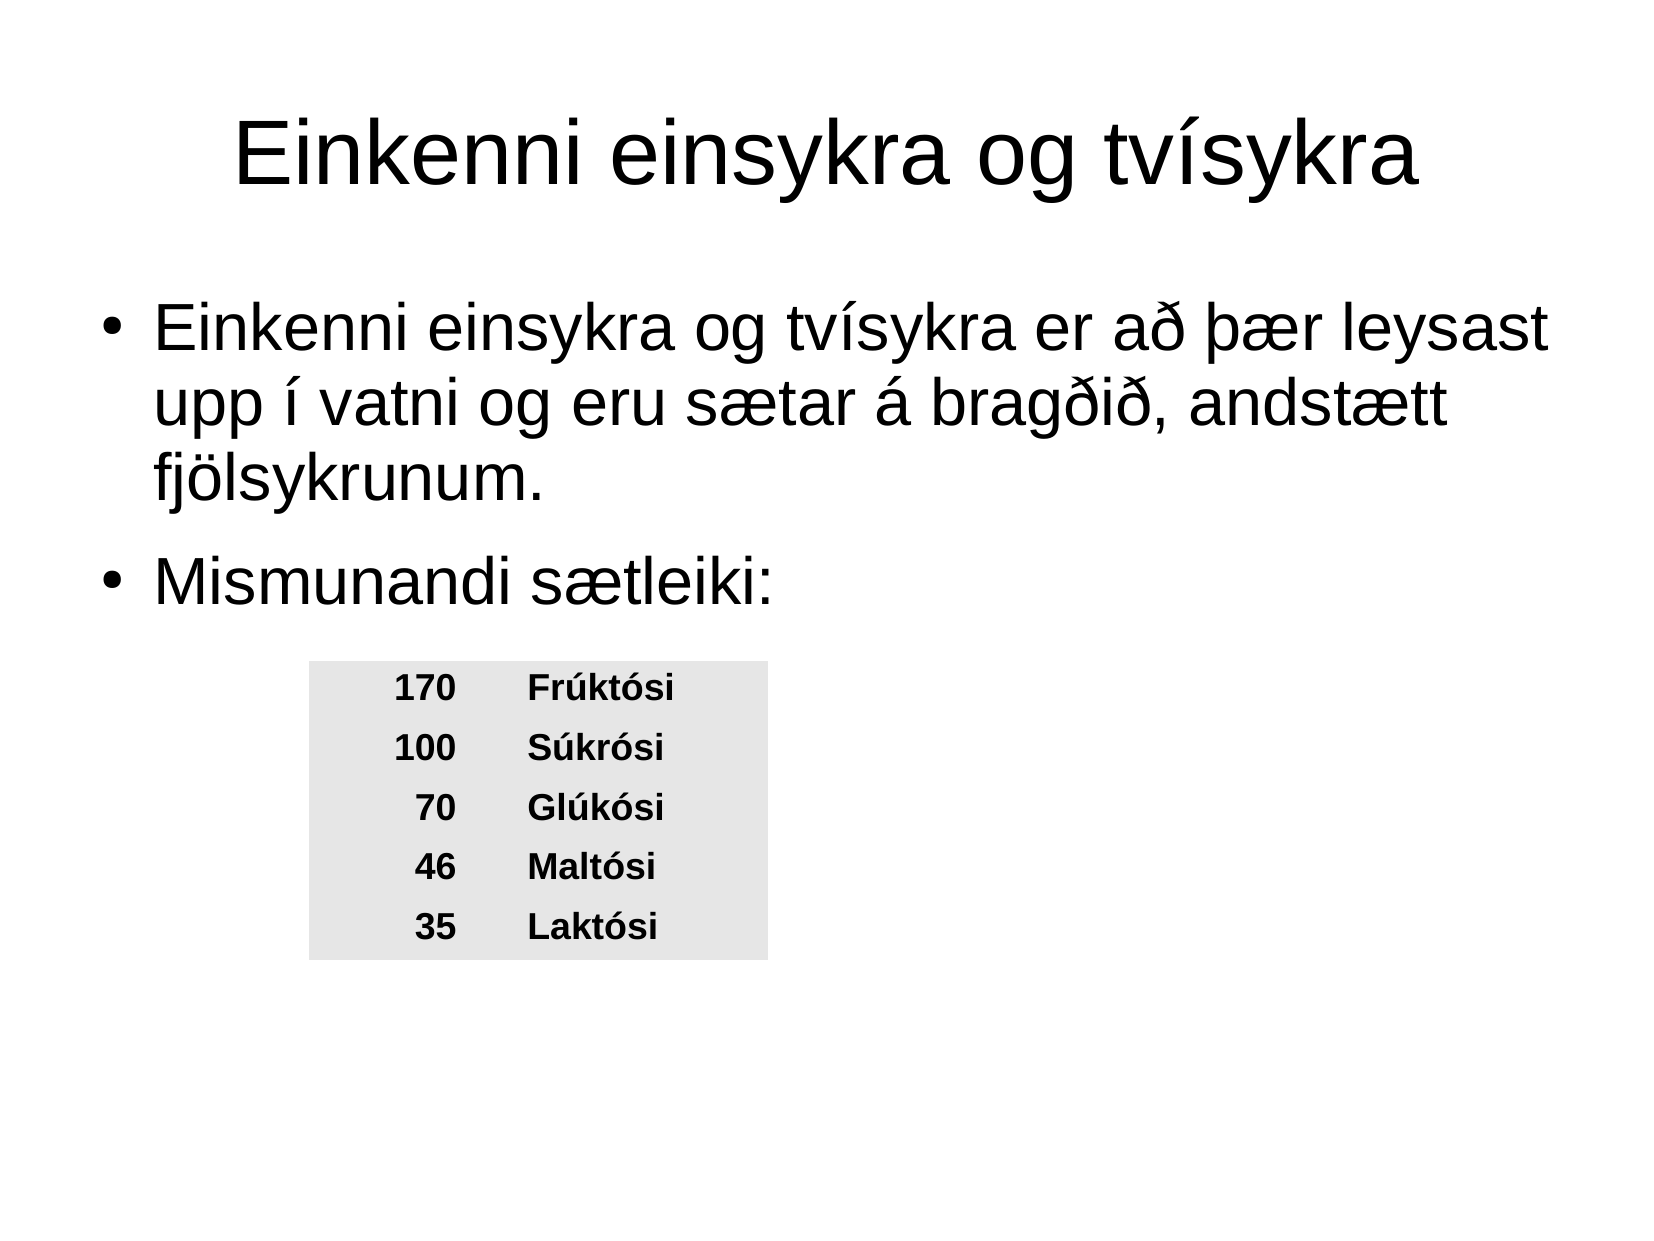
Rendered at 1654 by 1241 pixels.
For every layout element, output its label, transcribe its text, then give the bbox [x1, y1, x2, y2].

title Einkenni einsykra og tvísykra [82, 49, 1571, 257]
table_cell Súkrósi [492, 720, 768, 780]
table_cell Laktósi [492, 900, 768, 960]
table_cell 70 [309, 780, 492, 840]
table_cell Maltósi [492, 840, 768, 900]
list Einkenni einsykra og tvísykra er að þær leysast upp í vatni og eru sætar á bragðið, andstætt fjölsykrunum. Mismunandi sætleiki: [82, 290, 1571, 1094]
table_cell 35 [309, 900, 492, 960]
table_cell 100 [309, 720, 492, 780]
table_header Frúktósi [492, 661, 768, 720]
table_cell 46 [309, 840, 492, 900]
table_cell Glúkósi [492, 780, 768, 840]
table_header 170 [309, 661, 492, 720]
